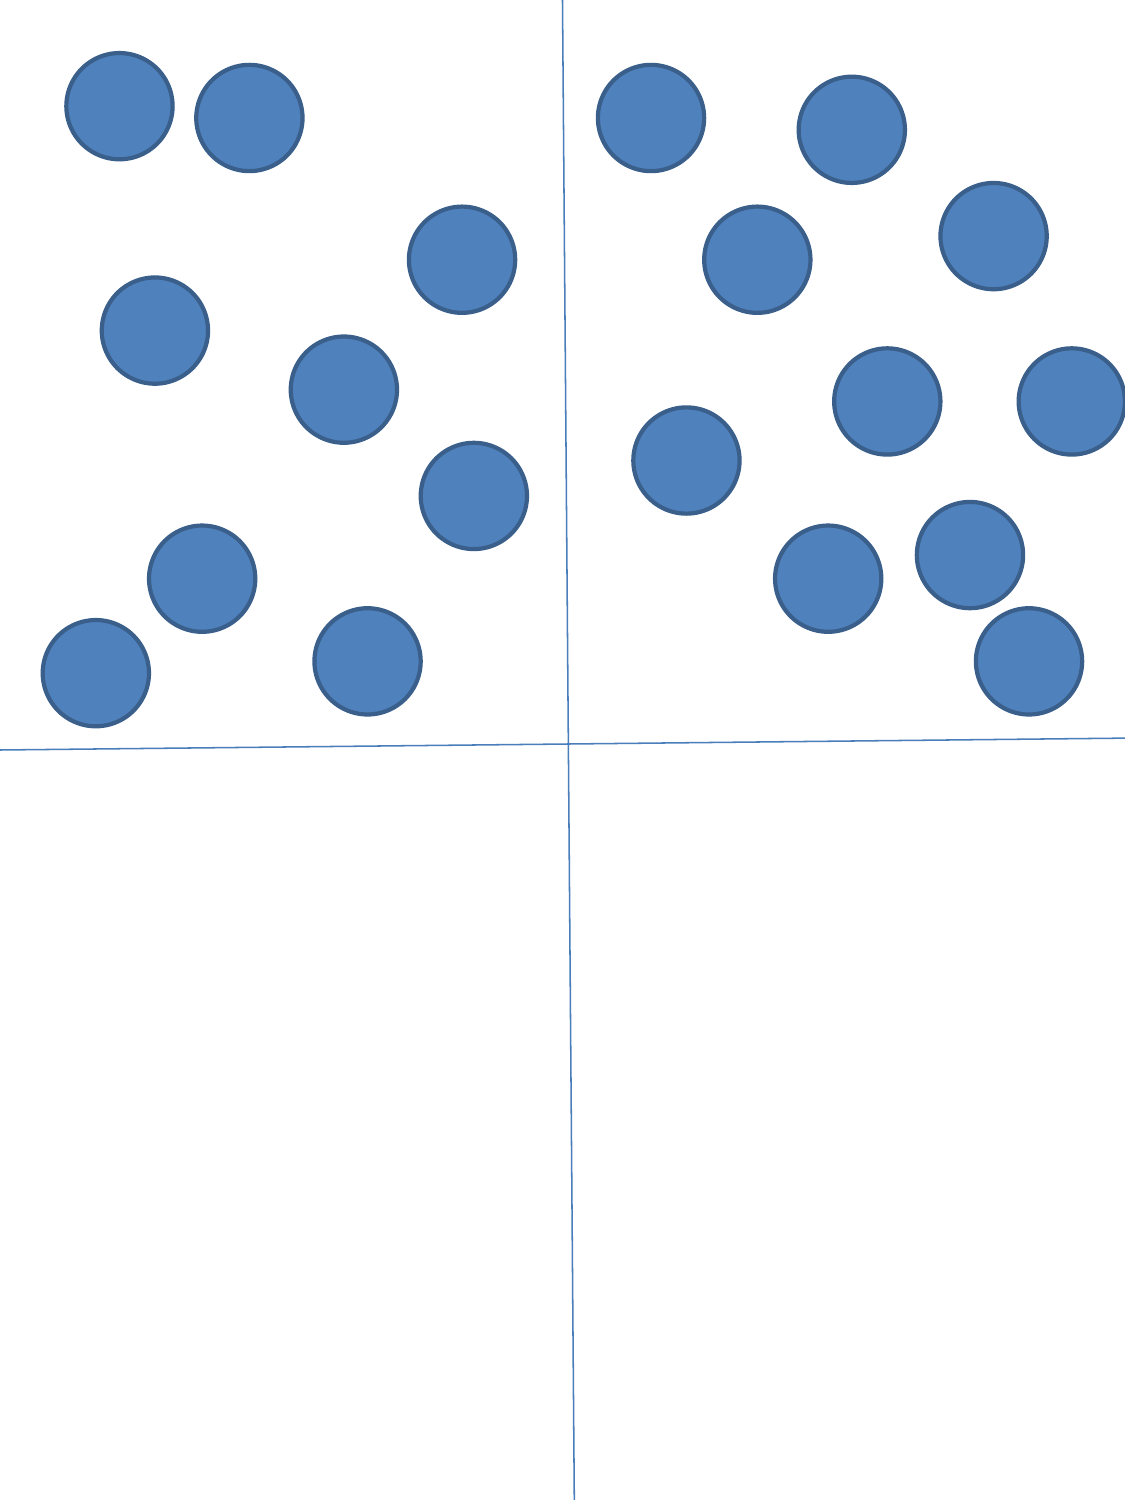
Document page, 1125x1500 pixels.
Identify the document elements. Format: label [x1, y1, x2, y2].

text_box [834, 348, 941, 455]
text_box [940, 182, 1047, 290]
text_box [148, 525, 256, 632]
text_box [408, 206, 516, 313]
text_box [798, 76, 905, 183]
text_box [101, 277, 209, 384]
text_box [775, 525, 882, 632]
text_box [1018, 348, 1125, 455]
text_box [704, 206, 811, 313]
text_box [196, 64, 303, 172]
text_box [420, 442, 528, 550]
text_box [916, 501, 1024, 609]
text_box [66, 53, 173, 160]
text_box [633, 407, 740, 514]
text_box [597, 64, 705, 172]
text_box [290, 336, 398, 443]
text_box [42, 620, 149, 727]
text_box [314, 608, 421, 715]
text_box [975, 608, 1083, 715]
